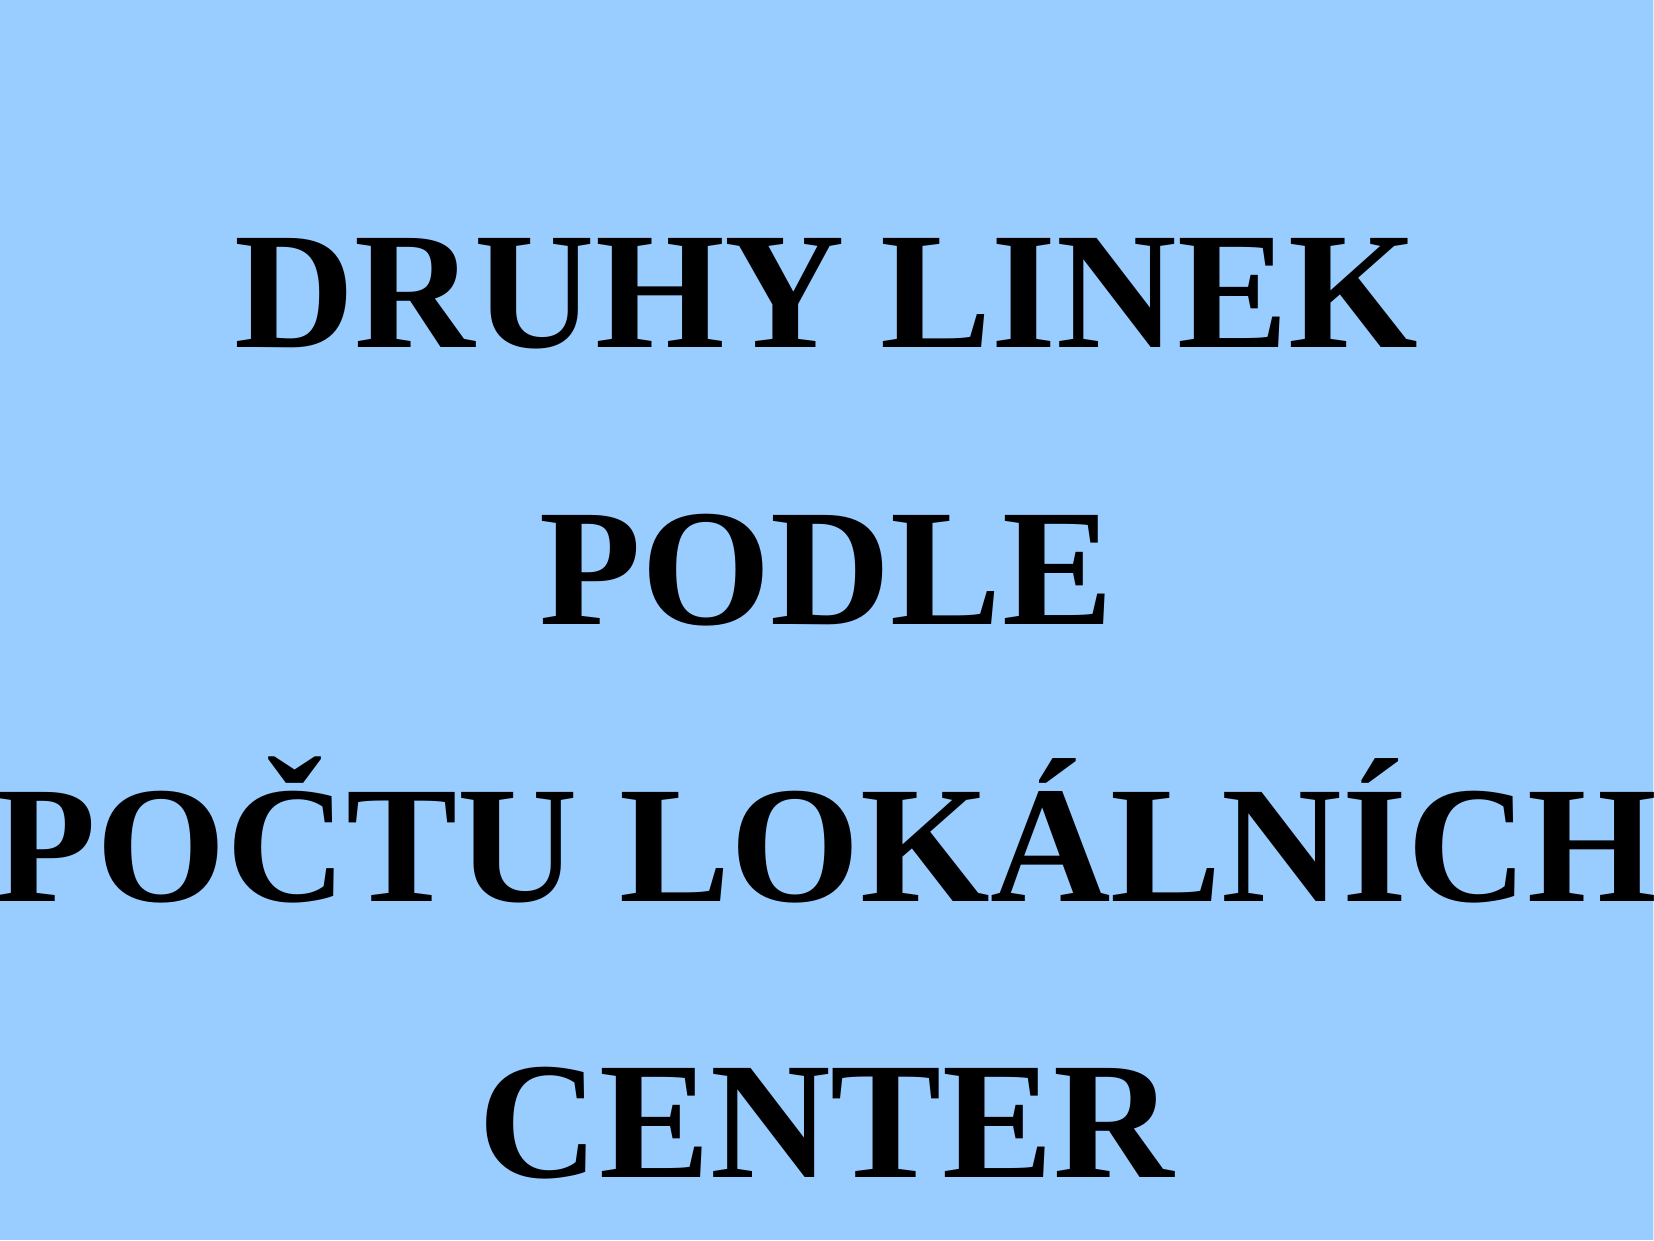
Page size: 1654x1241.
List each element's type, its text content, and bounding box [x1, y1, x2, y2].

text_box DRUHY LINEK PODLE POČTU LOKÁLNÍCH CENTER [0, 99, 1654, 1130]
